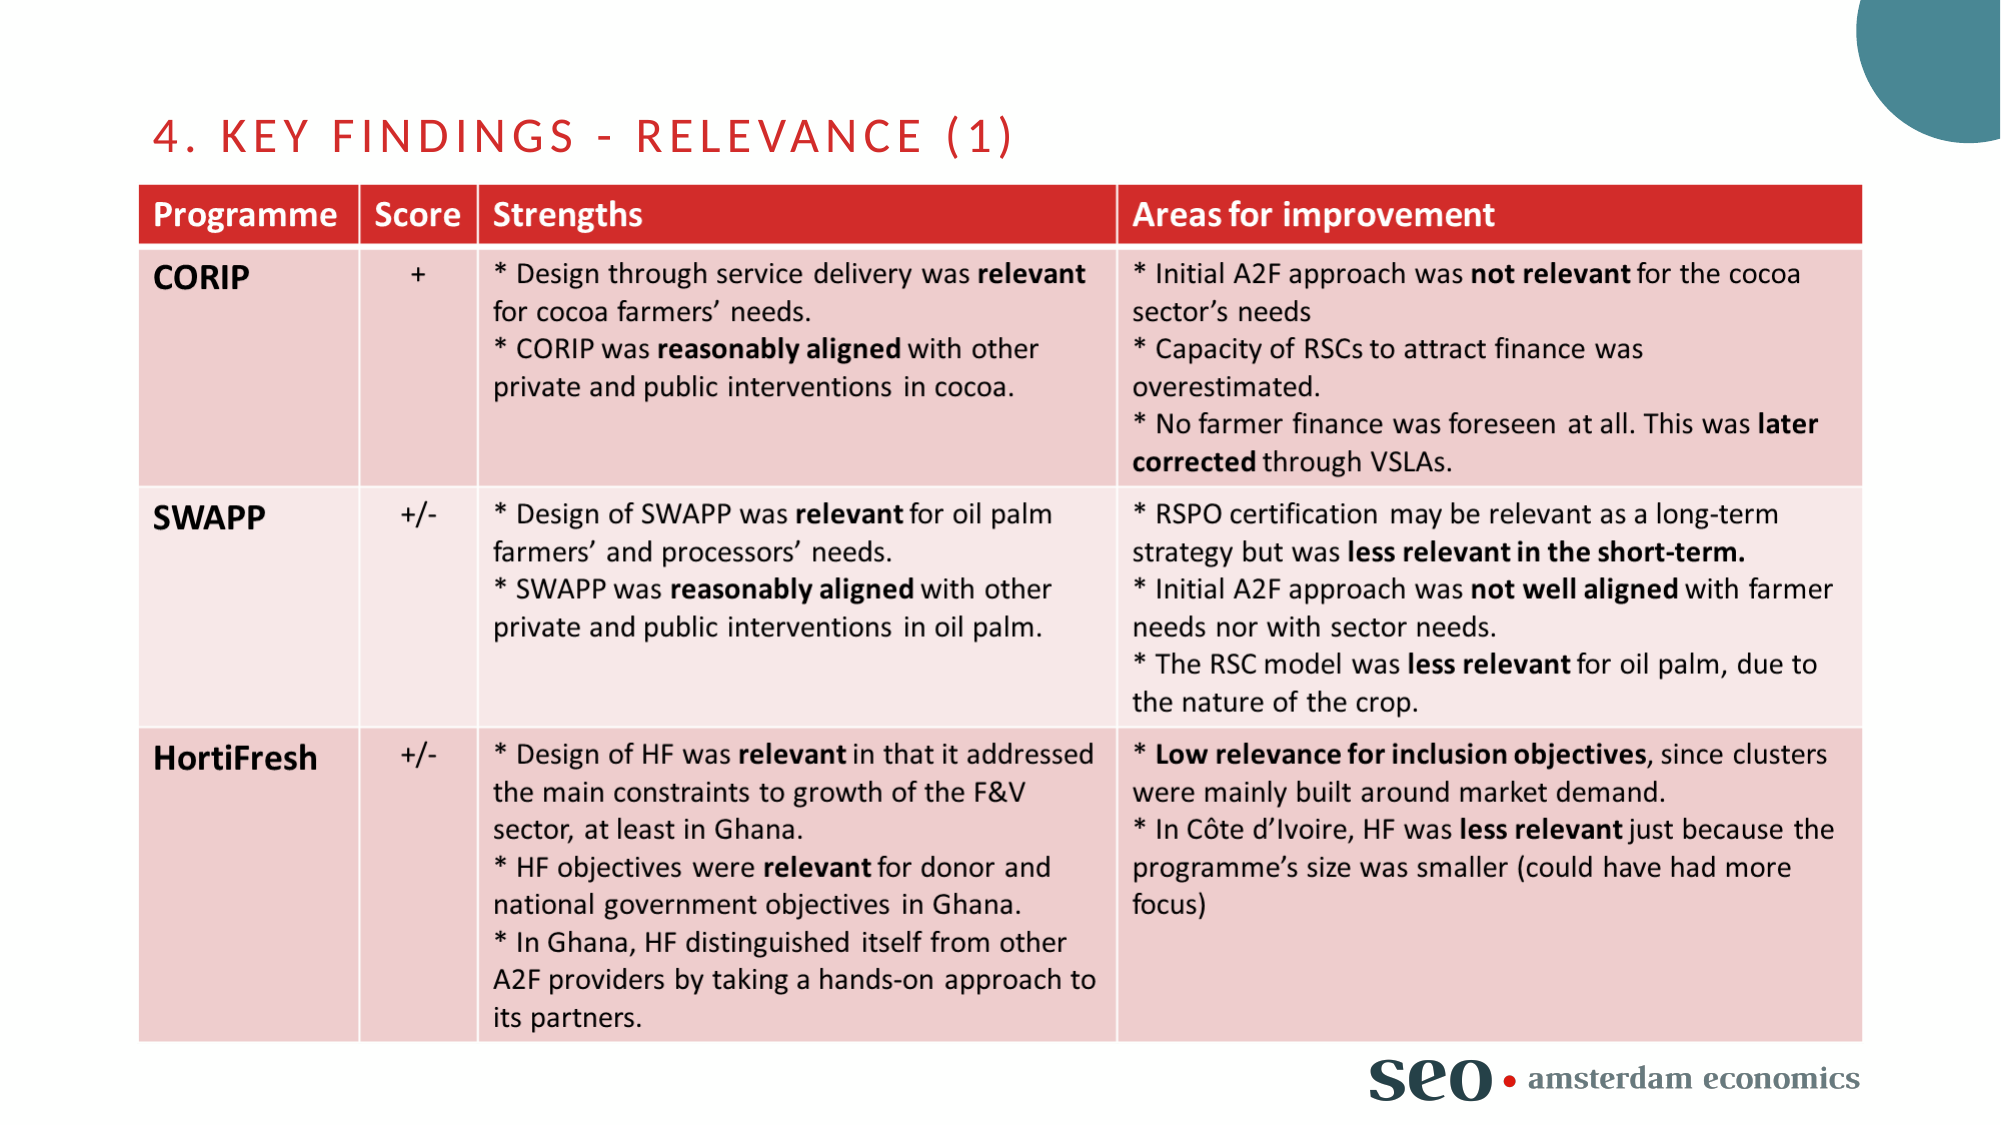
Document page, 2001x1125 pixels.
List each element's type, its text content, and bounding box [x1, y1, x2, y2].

picture [137, 179, 1864, 1054]
text_box 4. key findings - RELEVANCE (1) [137, 101, 1864, 152]
